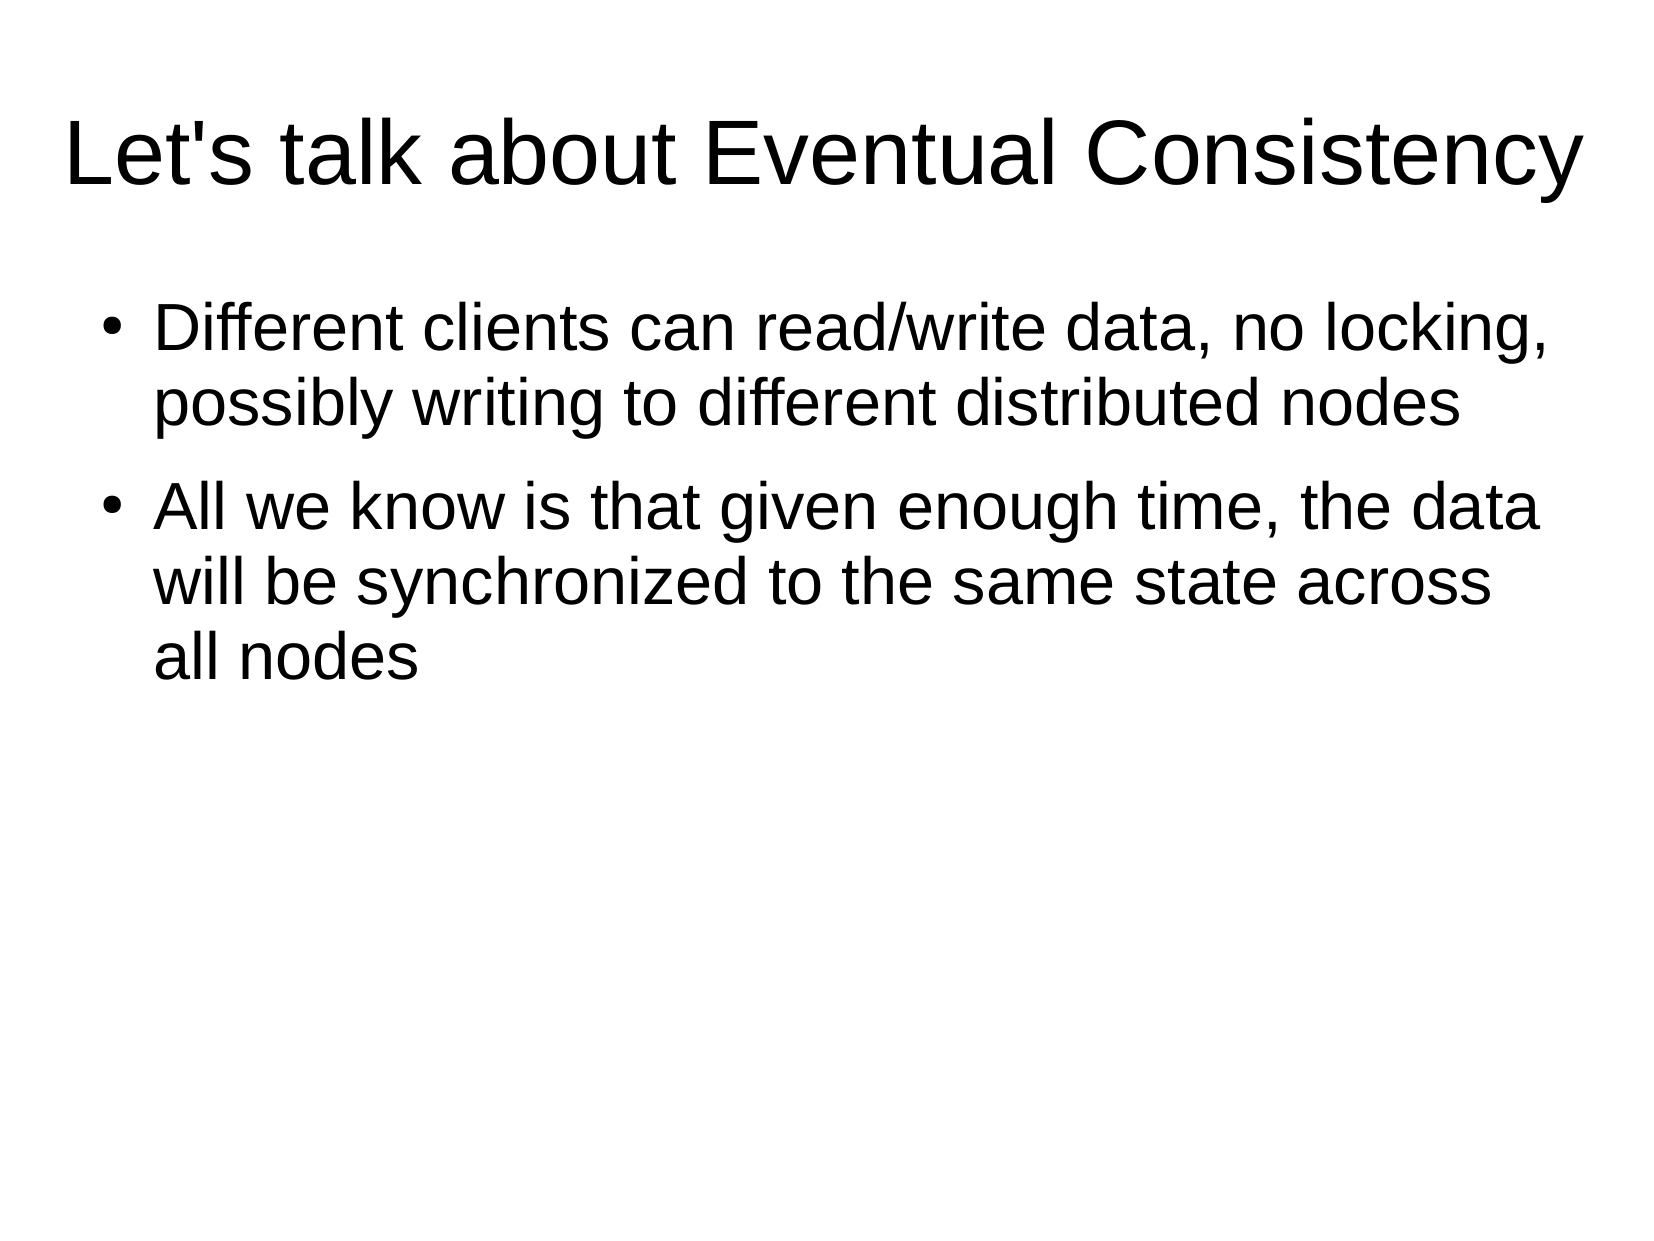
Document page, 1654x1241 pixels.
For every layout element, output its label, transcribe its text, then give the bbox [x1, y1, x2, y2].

list Different clients can read/write data, no locking, possibly writing to different distributed nodes All we know is that given enough time, the data will be synchronized to the same state across all nodes [82, 290, 1571, 1109]
title Let's talk about Eventual Consistency [37, 49, 1613, 257]
